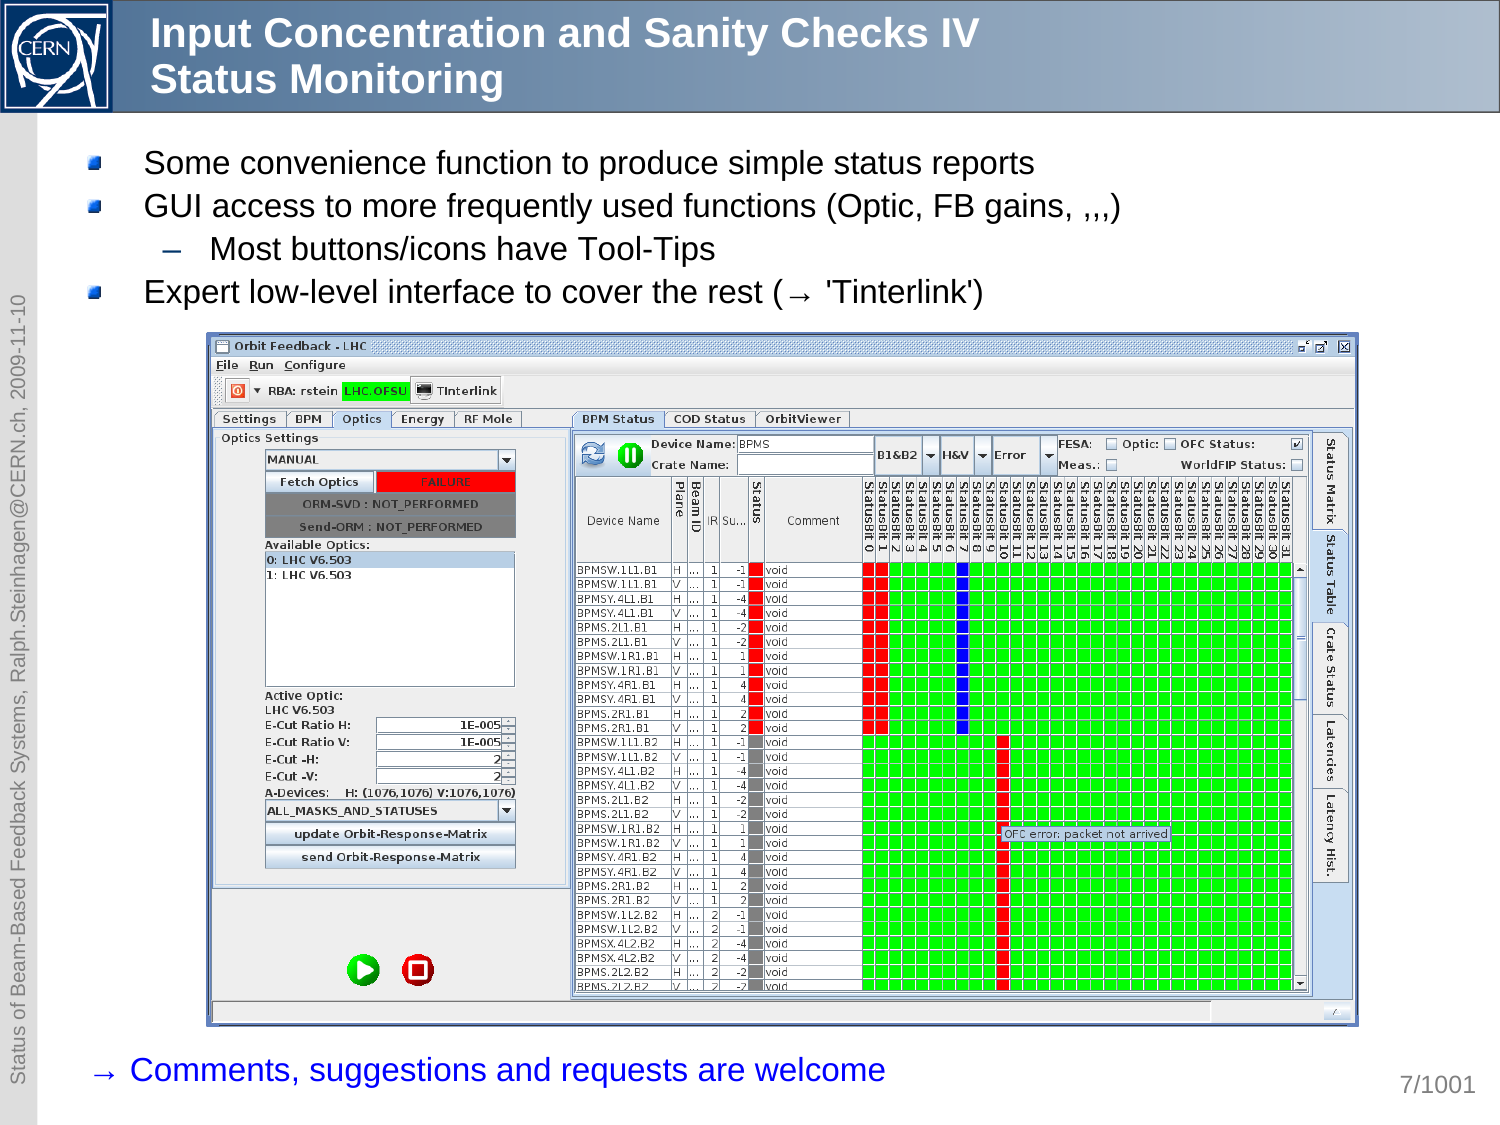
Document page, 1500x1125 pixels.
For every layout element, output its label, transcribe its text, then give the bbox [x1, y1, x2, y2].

picture [0, 0, 113, 113]
title Input Concentration and Sanity Checks IV Status Monitoring [150, 7, 1201, 106]
picture [206, 332, 1359, 1027]
list Some convenience function to produce simple status reports GUI access to more frequently used functions (Optic, FB gains, ,,,) Most buttons/icons have Tool-Tips Expert low-level interface to cover the rest (→ 'Tinterlink') → Comments, suggestions and requests are welcome [87, 137, 1438, 1090]
